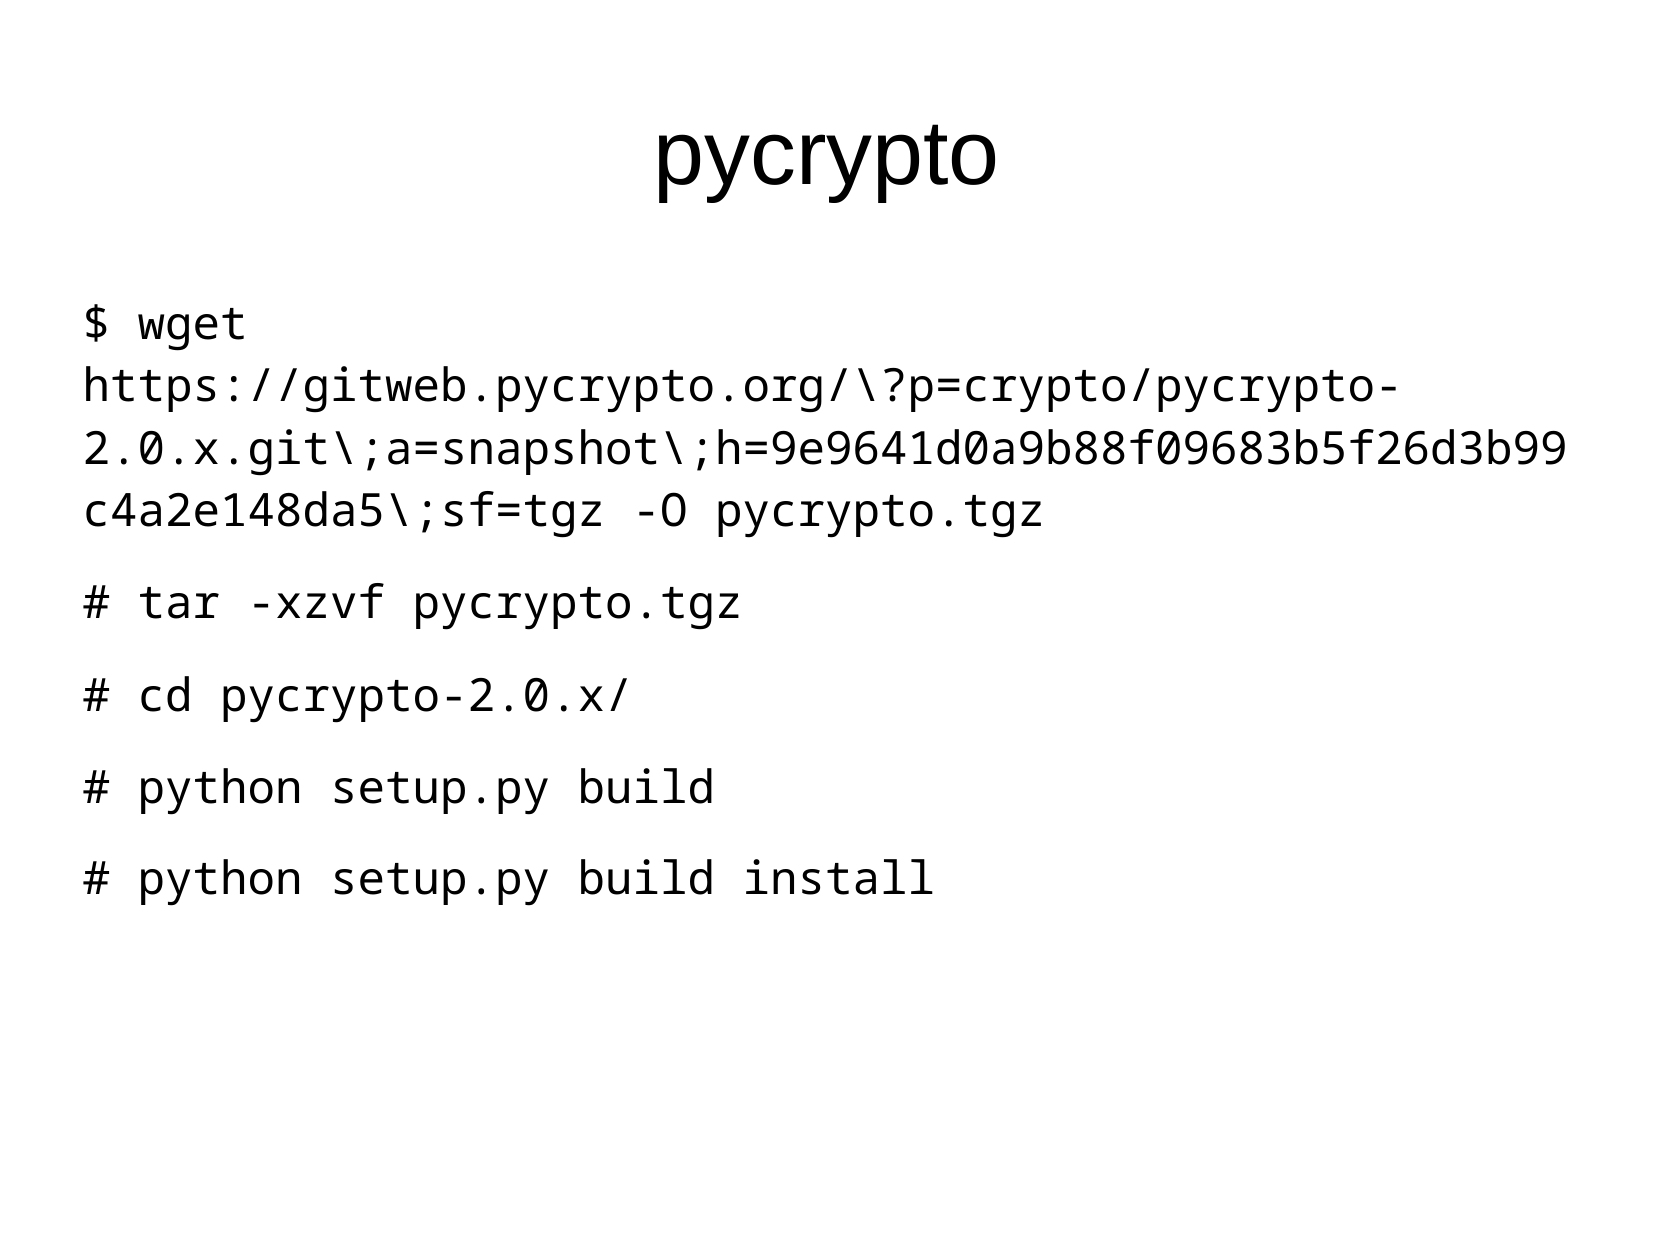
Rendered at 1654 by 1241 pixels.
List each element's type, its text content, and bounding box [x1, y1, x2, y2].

title pycrypto [82, 49, 1571, 257]
list $ wget https://gitweb.pycrypto.org/\?p=crypto/pycrypto-2.0.x.git\;a=snapshot\;h=9e9641d0a9b88f09683b5f26d3b99c4a2e148da5\;sf=tgz -O pycrypto.tgz # tar -xzvf pycrypto.tgz # cd pycrypto-2.0.x/ # python setup.py build # python setup.py build install [82, 290, 1571, 1010]
